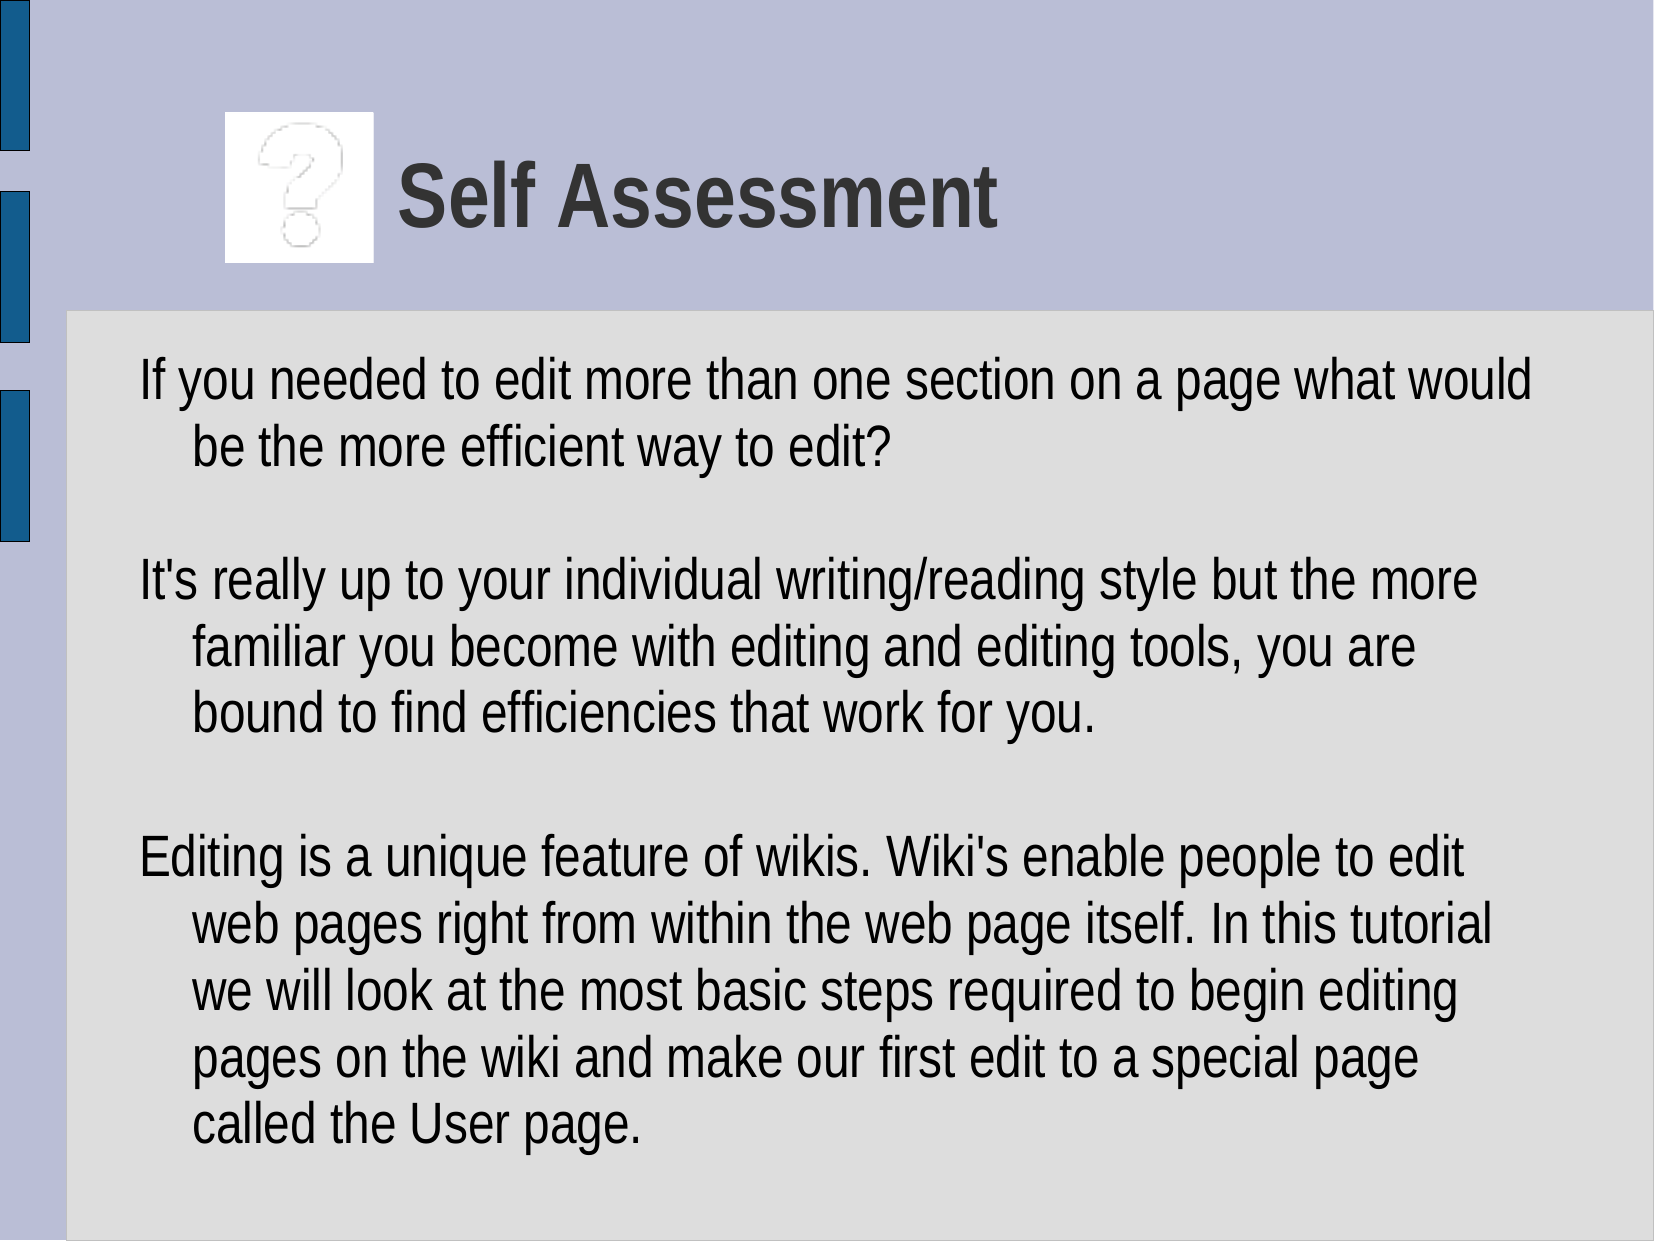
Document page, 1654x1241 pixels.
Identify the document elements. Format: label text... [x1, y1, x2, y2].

list If you needed to edit more than one section on a page what would be the more efficient way to edit? It's really up to your individual writing/reading style but the more familiar you become with editing and editing tools, you are bound to find efficiencies that work for you. Editing is a unique feature of wikis. Wiki's enable people to edit web pages right from within the web page itself. In this tutorial we will look at the most basic steps required to begin editing pages on the wiki and make our first edit to a special page called the User page. [121, 344, 1534, 1151]
title Self Assessment [397, 98, 1445, 291]
picture [225, 112, 374, 263]
